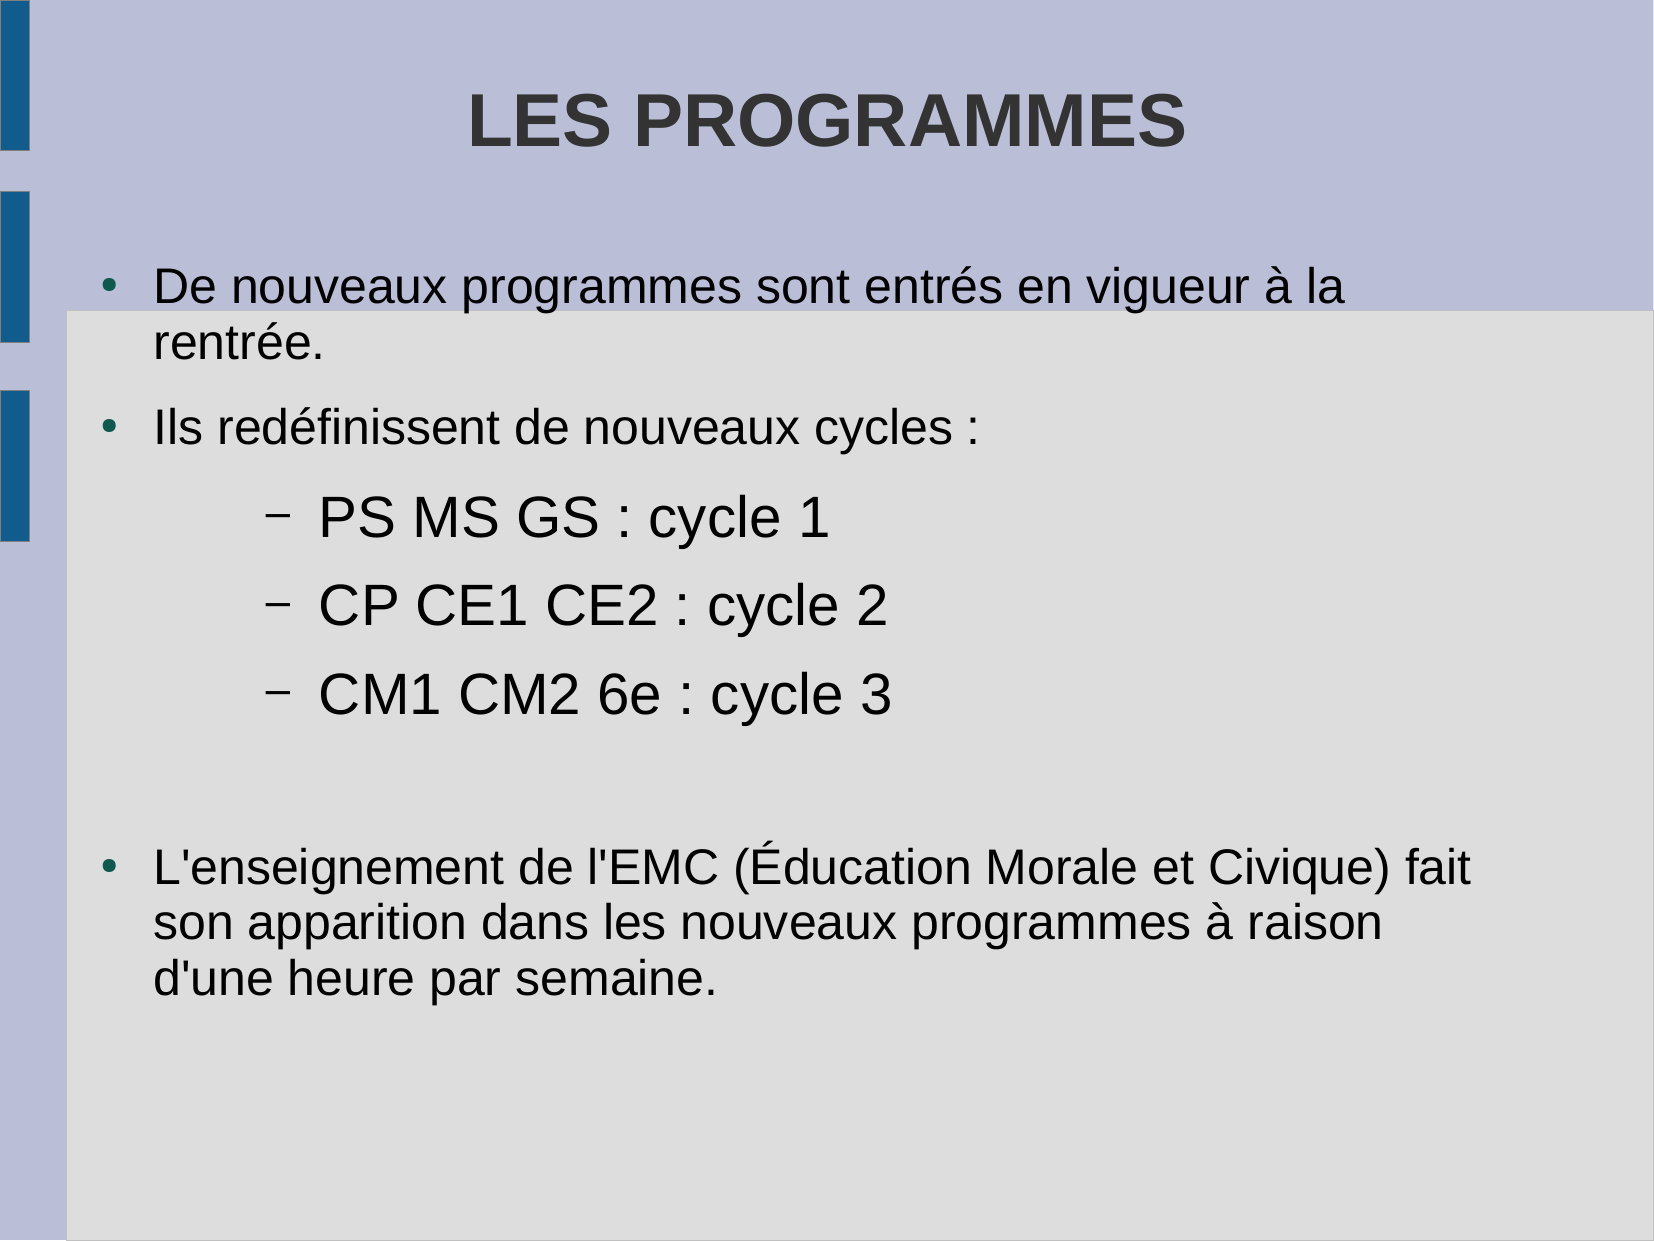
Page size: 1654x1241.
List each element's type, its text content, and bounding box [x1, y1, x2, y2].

title LES PROGRAMMES [121, 17, 1534, 225]
list De nouveaux programmes sont entrés en vigueur à la rentrée. Ils redéfinissent de nouveaux cycles : PS MS GS : cycle 1 CP CE1 CE2 : cycle 2 CM1 CM2 6e : cycle 3 L'enseignement de l'EMC (Éducation Morale et Civique) fait son apparition dans les nouveaux programmes à raison d'une heure par semaine. [82, 258, 1495, 1040]
